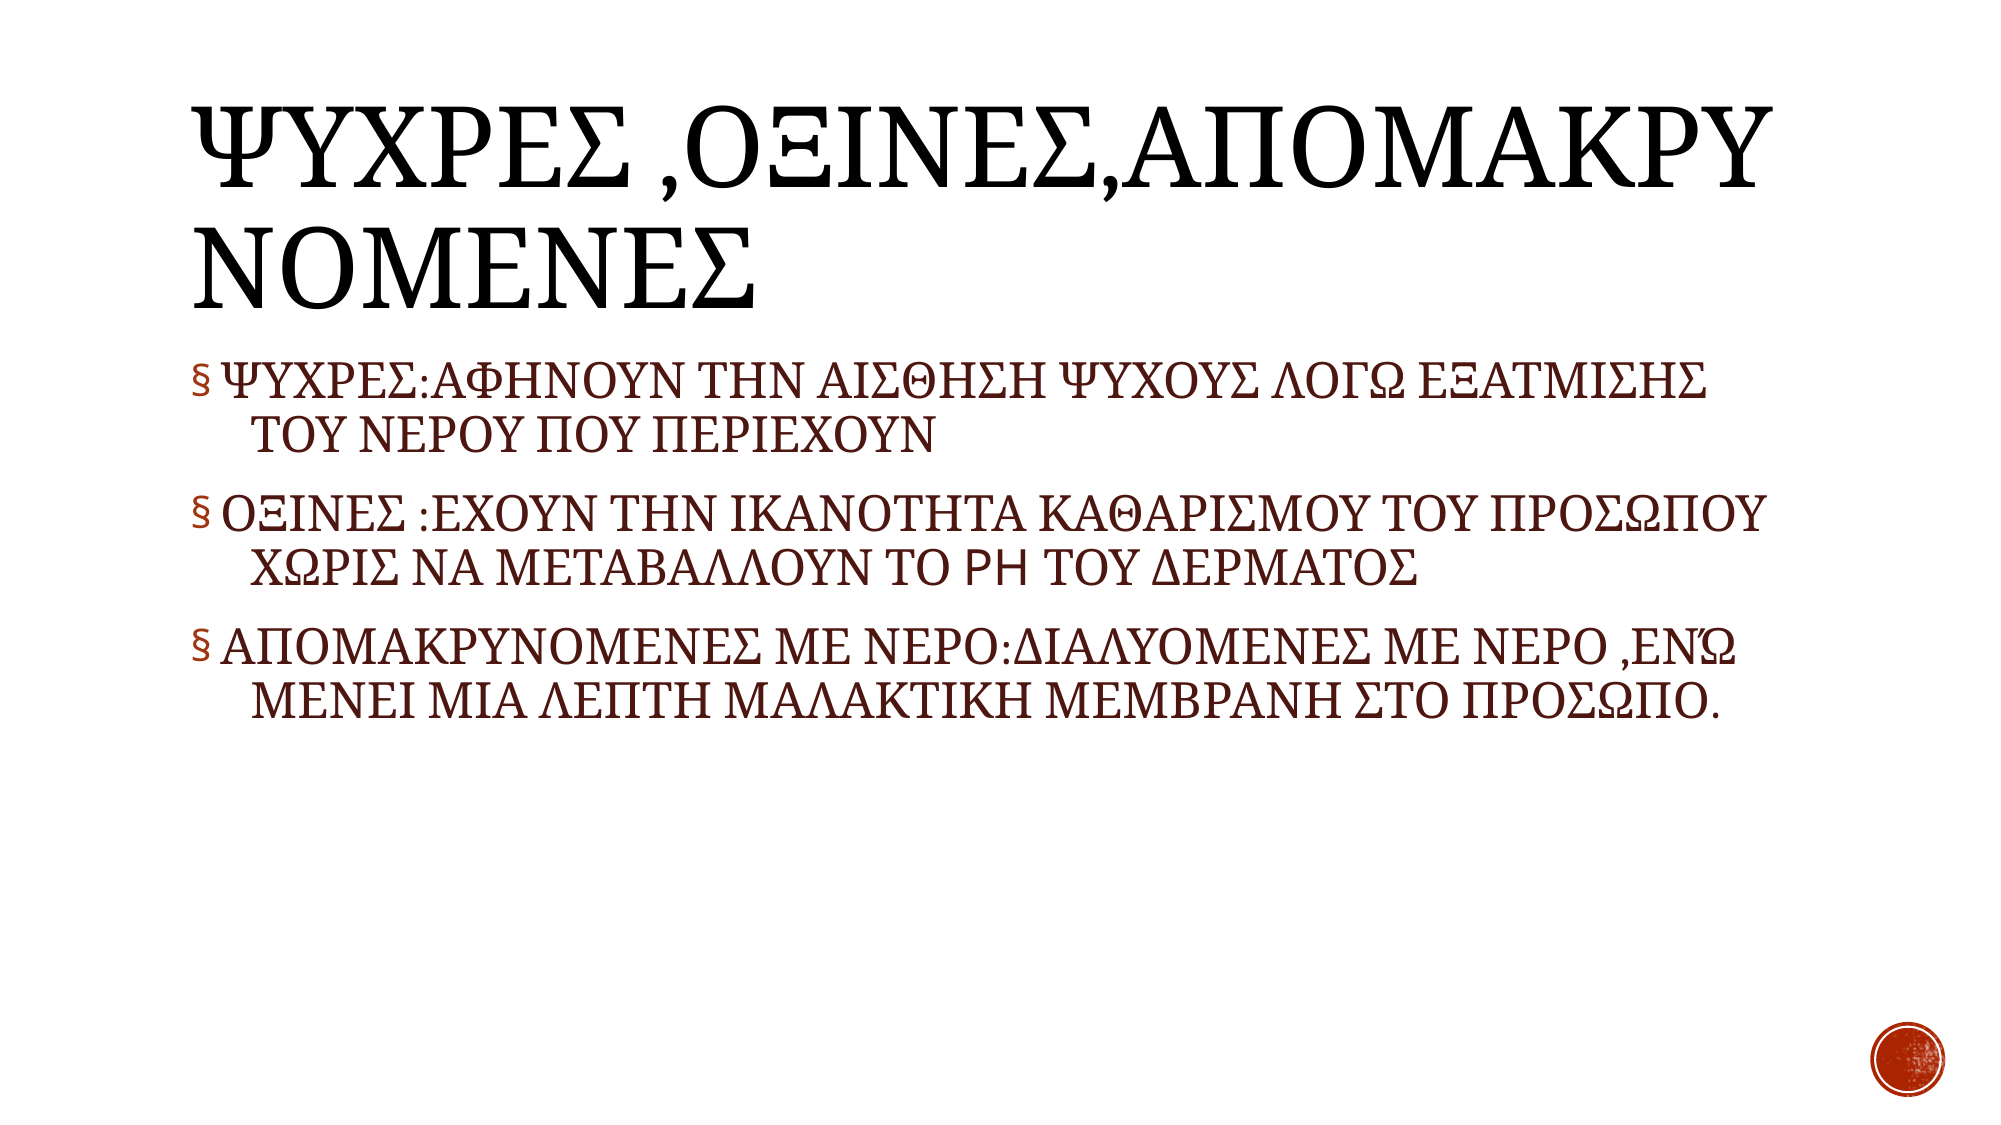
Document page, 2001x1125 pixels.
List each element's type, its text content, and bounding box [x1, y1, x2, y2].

title ΨΥΧΡΕΣ ,ΟΞΙΝΕΣ,ΑΠΟΜΑΚΡΥΝΟΜΕΝΕΣ [175, 79, 1826, 344]
list ΨΥΧΡΕΣ:ΑΦΗΝΟΥΝ ΤΗΝ ΑΙΣΘΗΣΗ ΨΥΧΟΥΣ ΛΟΓΩ ΕΞΑΤΜΙΣΗΣ ΤΟΥ ΝΕΡΟΥ ΠΟΥ ΠΕΡΙΕΧΟΥΝ ΟΞΙΝΕΣ :ΕΧΟΥΝ ΤΗΝ ΙΚΑΝΟΤΗΤΑ ΚΑΘΑΡΙΣΜΟΥ ΤΟΥ ΠΡΟΣΩΠΟΥ ΧΩΡΙΣ ΝΑ ΜΕΤΑΒΑΛΛΟΥΝ ΤΟ PH ΤΟΥ ΔΕΡΜΑΤΟΣ ΑΠΟΜΑΚΡΥΝΟΜΕΝΕΣ ΜΕ ΝΕΡΟ:ΔΙΑΛΥΟΜΕΝΕΣ ΜΕ ΝΕΡΟ ,ΕΝΏ ΜΕΝΕΙ ΜΙΑ ΛΕΠΤΗ ΜΑΛΑΚΤΙΚΗ ΜΕΜΒΡΑΝΗ ΣΤΟ ΠΡΟΣΩΠΟ. [175, 348, 1826, 836]
